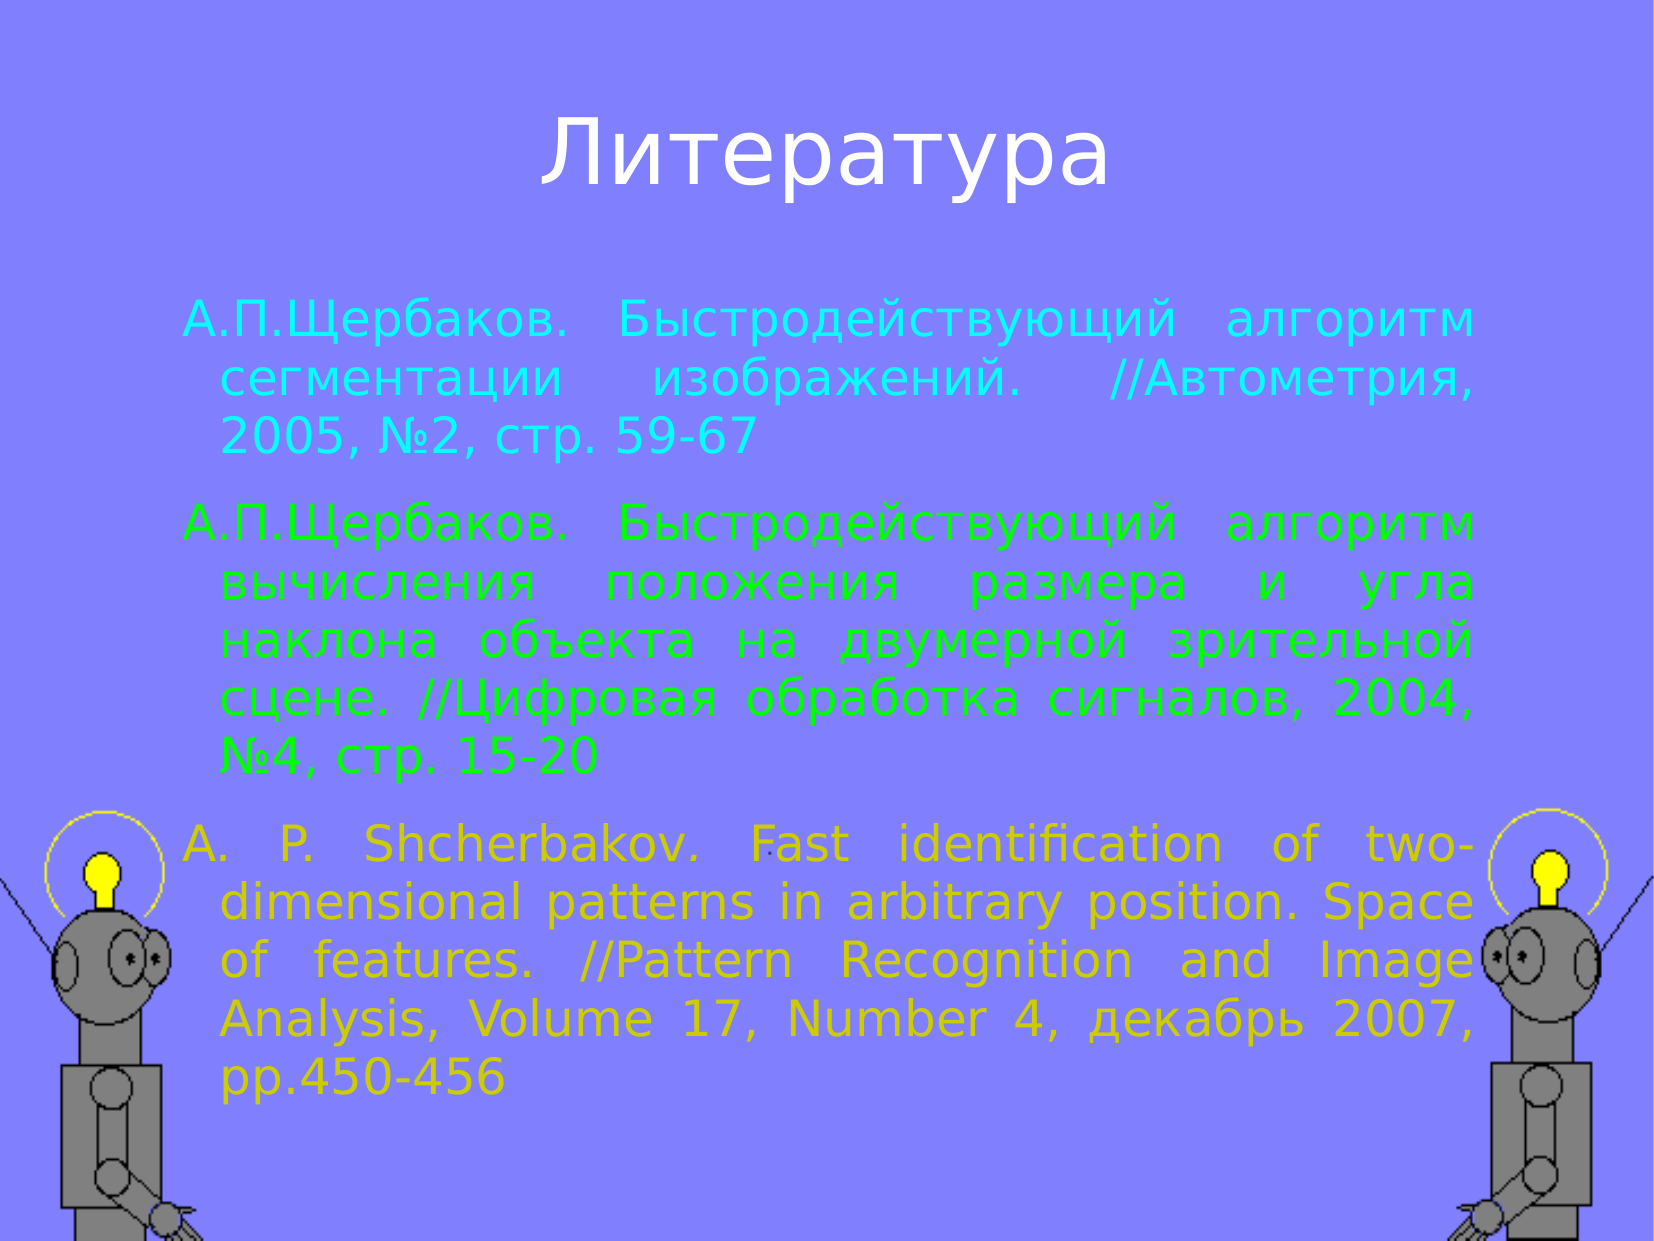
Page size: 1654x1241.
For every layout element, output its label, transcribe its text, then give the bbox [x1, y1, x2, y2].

title Литература [82, 49, 1571, 257]
list А.П.Щербаков. Быстродействующий алгоритм сегментации изображений. //Автометрия, 2005, №2, стр. 59-67 А.П.Щербаков. Быстродействующий алгоритм вычисления положения размера и угла наклона объекта на двумерной зрительной сцене. //Цифровая обработка сигналов, 2004, №4, стр. 15-20 A. P. Shcherbakov. Fast identification of two-dimensional patterns in arbitrary position. Space of features. //Pattern Recognition and Image Analysis, Volume 17, Number 4, декабрь 2007, pp.450-456 [177, 290, 1477, 1107]
picture [0, 0, 1654, 1241]
